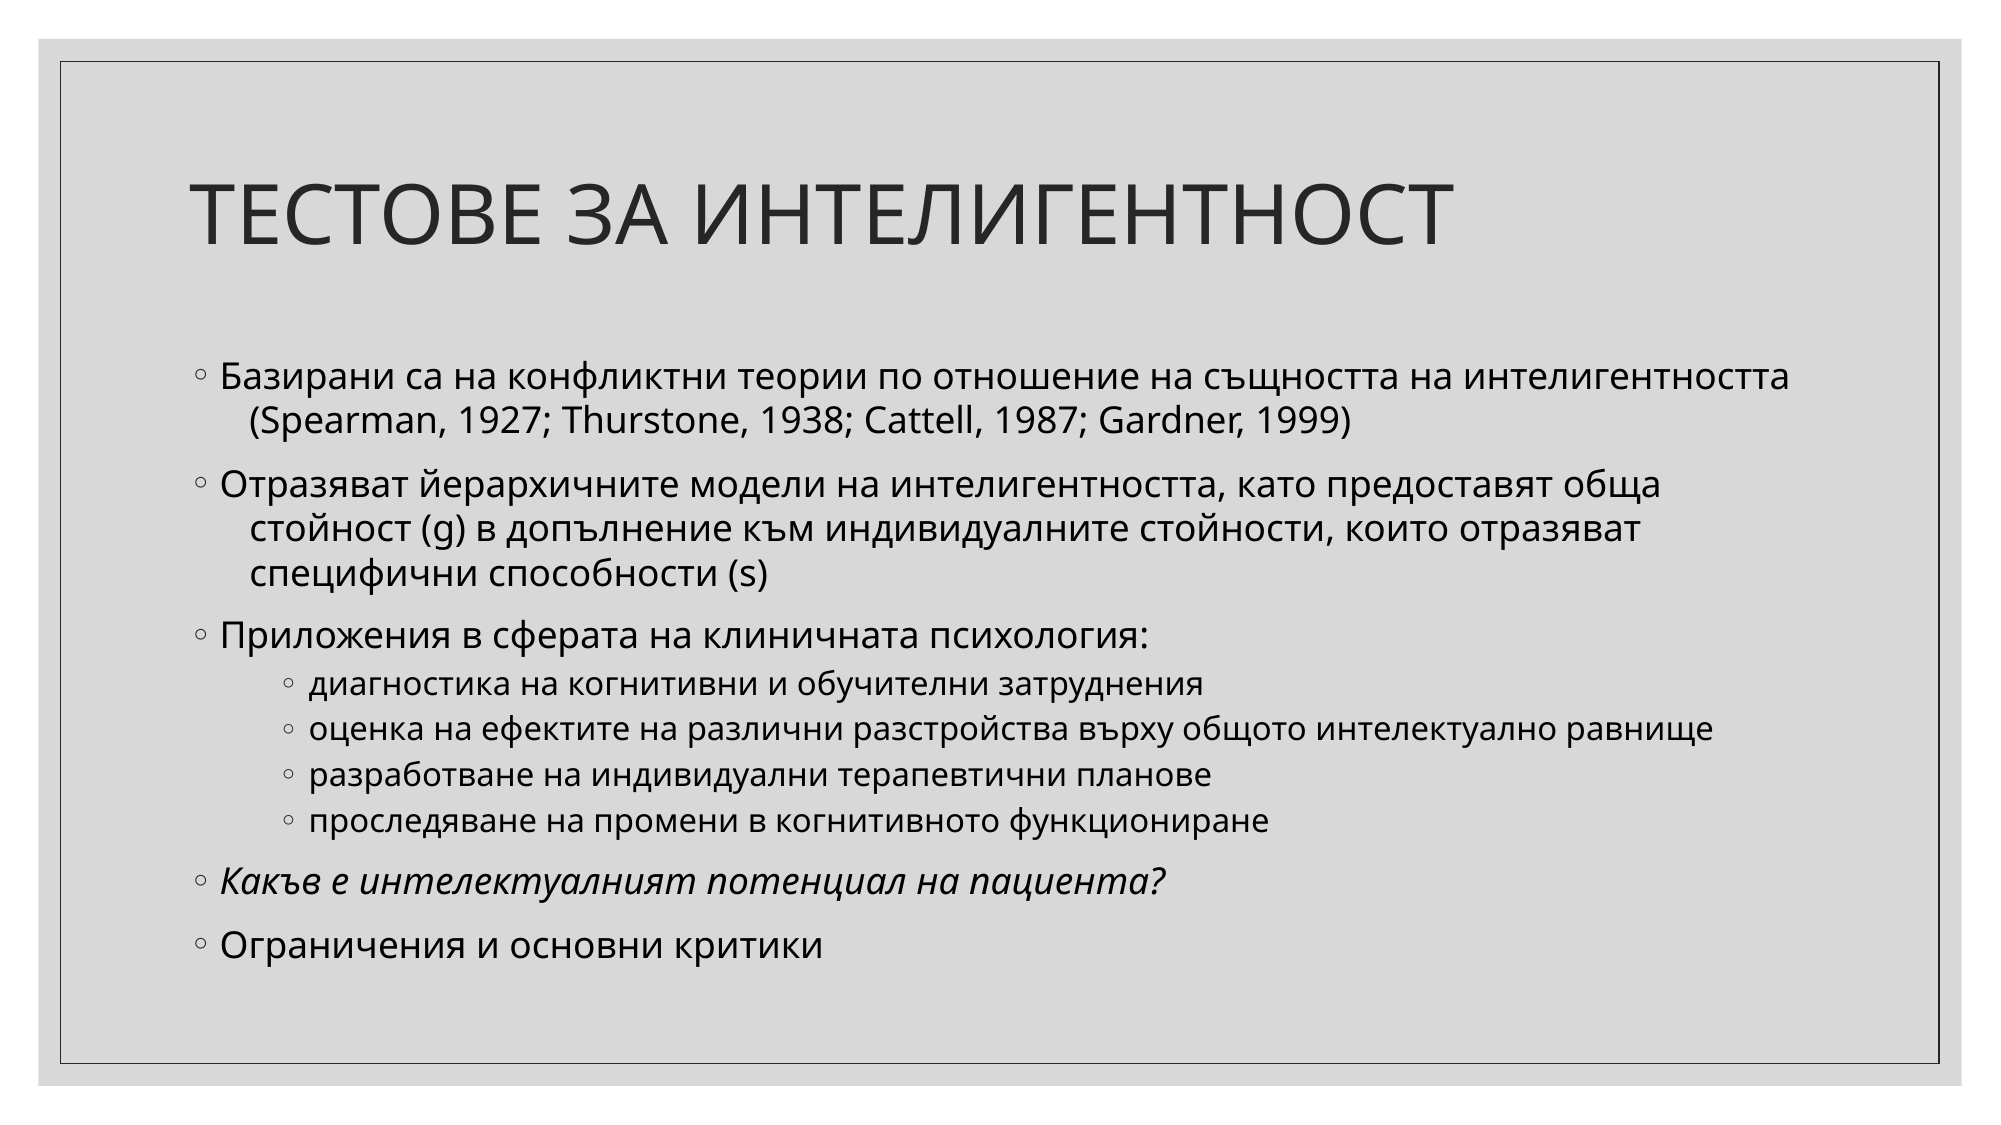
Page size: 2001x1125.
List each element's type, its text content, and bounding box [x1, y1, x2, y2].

list Базирани са на конфликтни теории по отношение на същността на интелигентността (Spearman, 1927; Thurstone, 1938; Cattell, 1987; Gardner, 1999) Отразяват йерархичните модели на интелигентността, като предоставят обща стойност (g) в допълнение към индивидуалните стойности, които отразяват специфични способности (s) Приложения в сферата на клиничната психология: диагностика на когнитивни и обучителни затруднения оценка на ефектите на различни разстройства върху общото интелектуално равнище разработване на индивидуални терапевтични планове проследяване на промени в когнитивното функциониране Какъв е интелектуалният потенциал на пациента? Ограничения и основни критики [174, 345, 1825, 977]
title ТЕСТОВЕ ЗА ИНТЕЛИГЕНТНОСТ [174, 105, 1825, 331]
